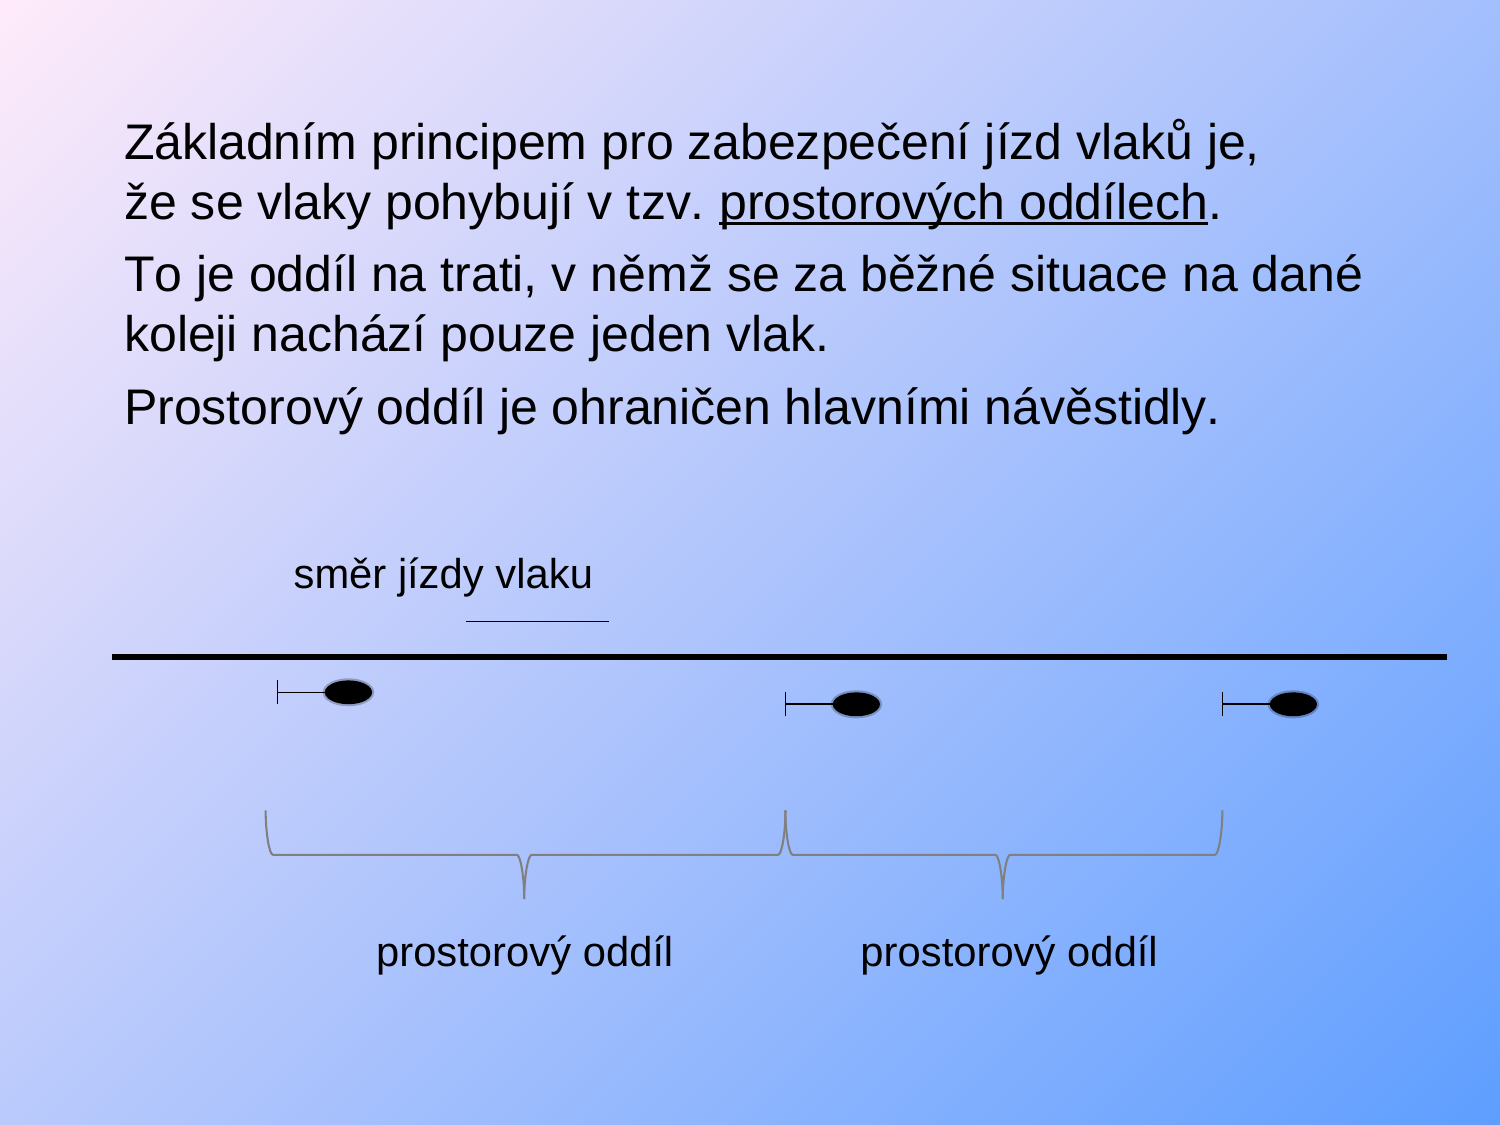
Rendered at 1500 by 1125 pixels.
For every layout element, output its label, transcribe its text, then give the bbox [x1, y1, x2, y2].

text_box [324, 680, 373, 705]
list Základním principem pro zabezpečení jízd vlaků je, že se vlaky pohybují v tzv. prostorových oddílech. To je oddíl na trati, v němž se za běžné situace na dané koleji nachází pouze jeden vlak. Prostorový oddíl je ohraničen hlavními návěstidly. [53, 101, 1459, 1071]
text_box směr jízdy vlaku [278, 538, 609, 605]
text_box prostorový oddíl [845, 916, 1173, 983]
text_box [832, 692, 880, 717]
text_box prostorový oddíl [361, 916, 689, 983]
text_box [1269, 692, 1317, 717]
